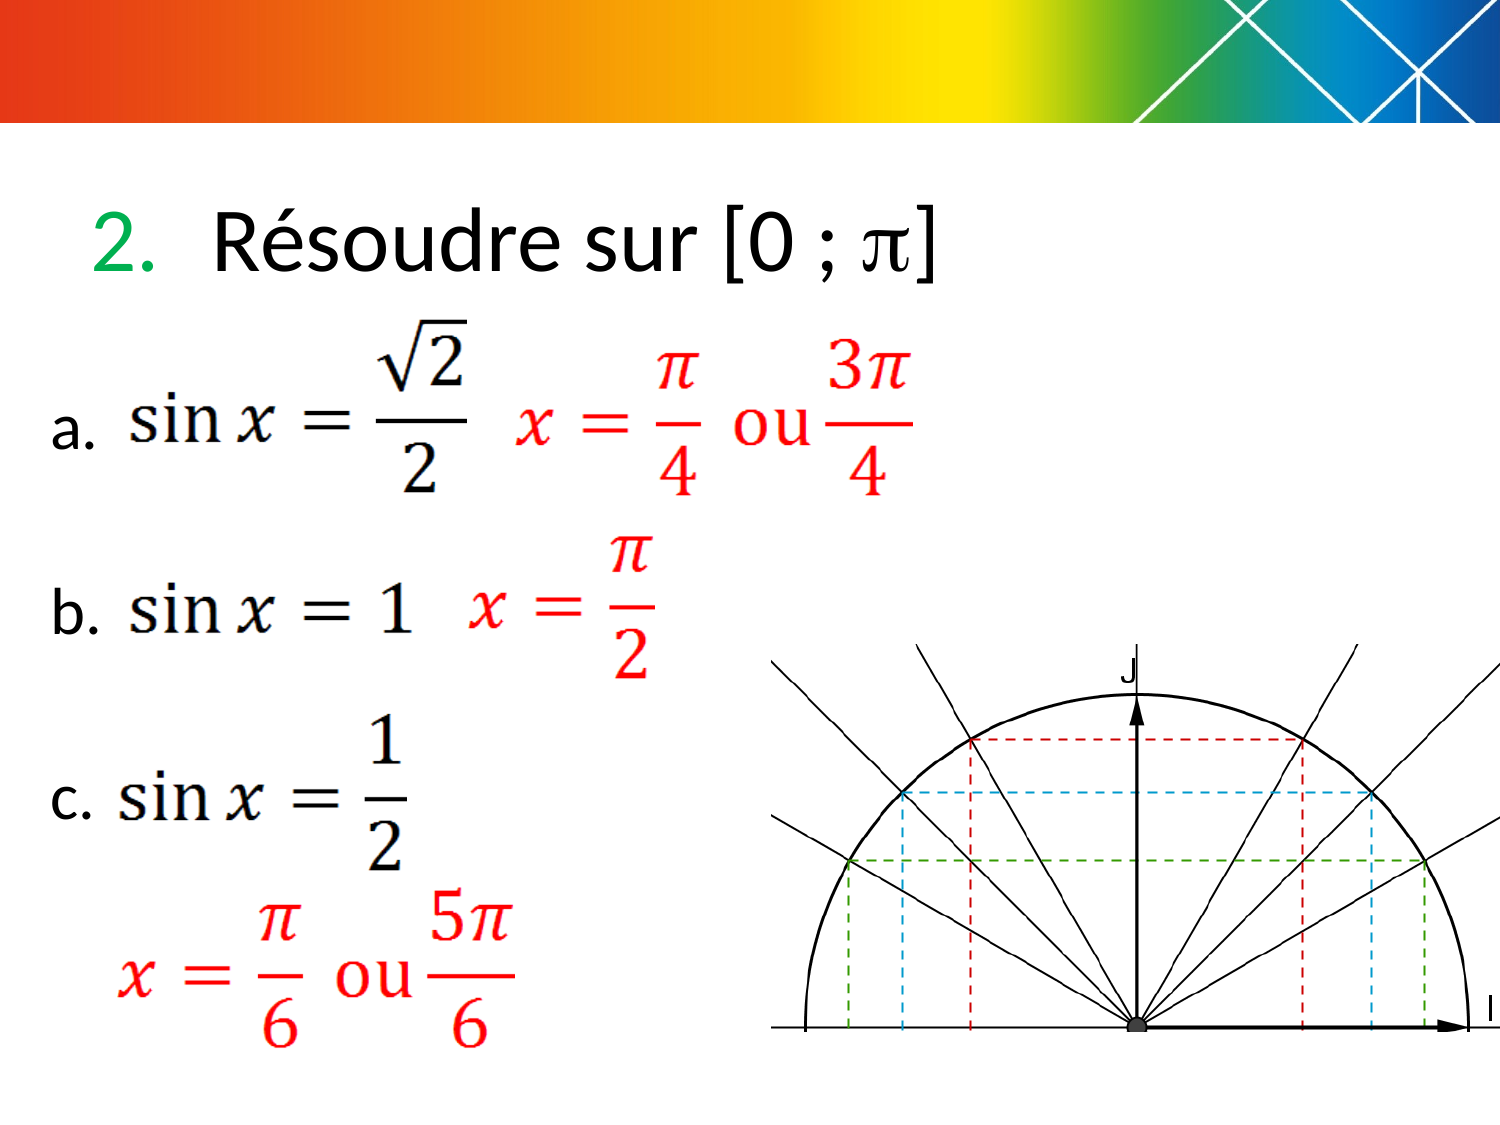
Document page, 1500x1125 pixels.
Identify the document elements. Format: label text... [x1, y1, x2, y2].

picture [0, 0, 1359, 123]
picture [128, 562, 418, 665]
picture [128, 304, 467, 507]
text_box a. b. c. [35, 375, 821, 1013]
picture [1340, 0, 1500, 123]
picture [771, 644, 1500, 1032]
picture [515, 328, 913, 510]
picture [117, 703, 515, 1064]
picture [468, 527, 655, 693]
title Résoudre sur [0 ; ] [75, 163, 1426, 305]
